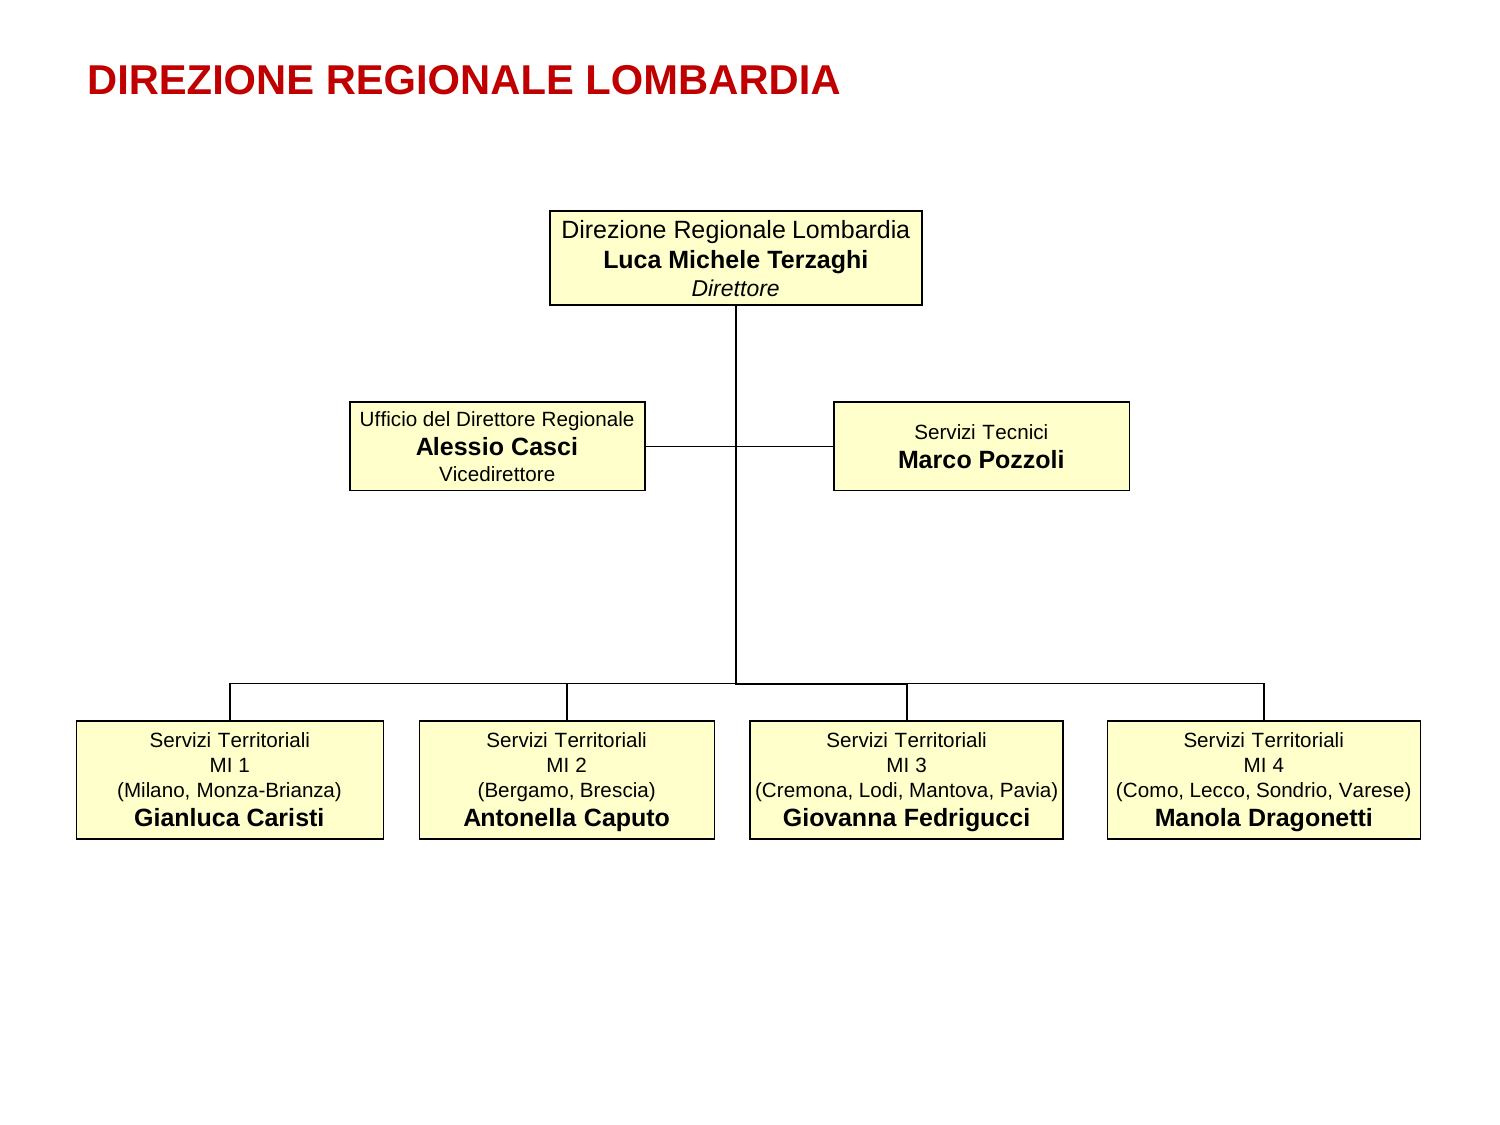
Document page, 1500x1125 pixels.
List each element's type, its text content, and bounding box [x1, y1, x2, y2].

picture [75, 206, 1425, 848]
title DIREZIONE REGIONALE LOMBARDIA [72, 45, 1462, 128]
